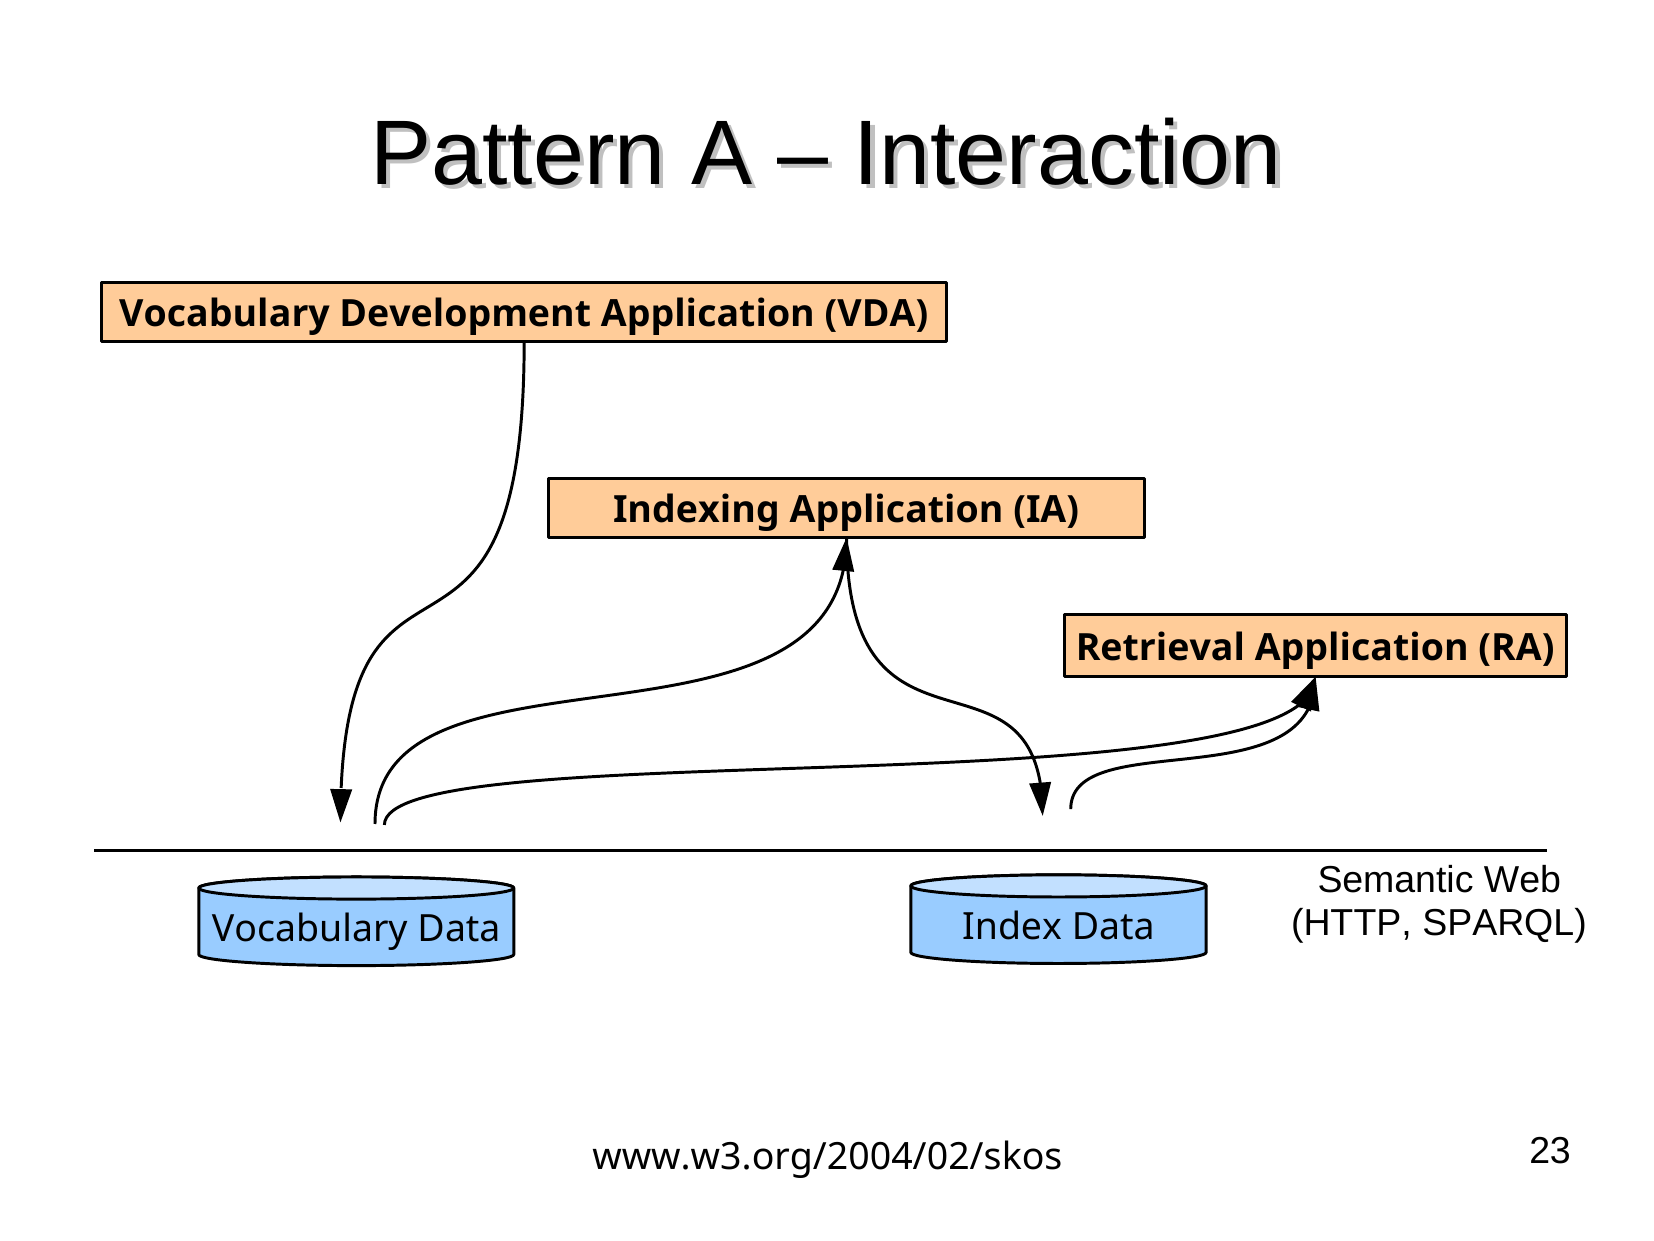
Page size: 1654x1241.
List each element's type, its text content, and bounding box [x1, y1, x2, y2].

text_box Vocabulary Data [198, 889, 514, 966]
text_box Index Data [910, 887, 1207, 964]
text_box Semantic Web (HTTP, SPARQL) [1276, 851, 1595, 951]
title Pattern A – Interaction [82, 49, 1571, 257]
text_box Vocabulary Development Application (VDA) [101, 282, 947, 342]
text_box Indexing Application (IA) [548, 478, 1145, 538]
text_box Retrieval Application (RA) [1064, 614, 1567, 677]
